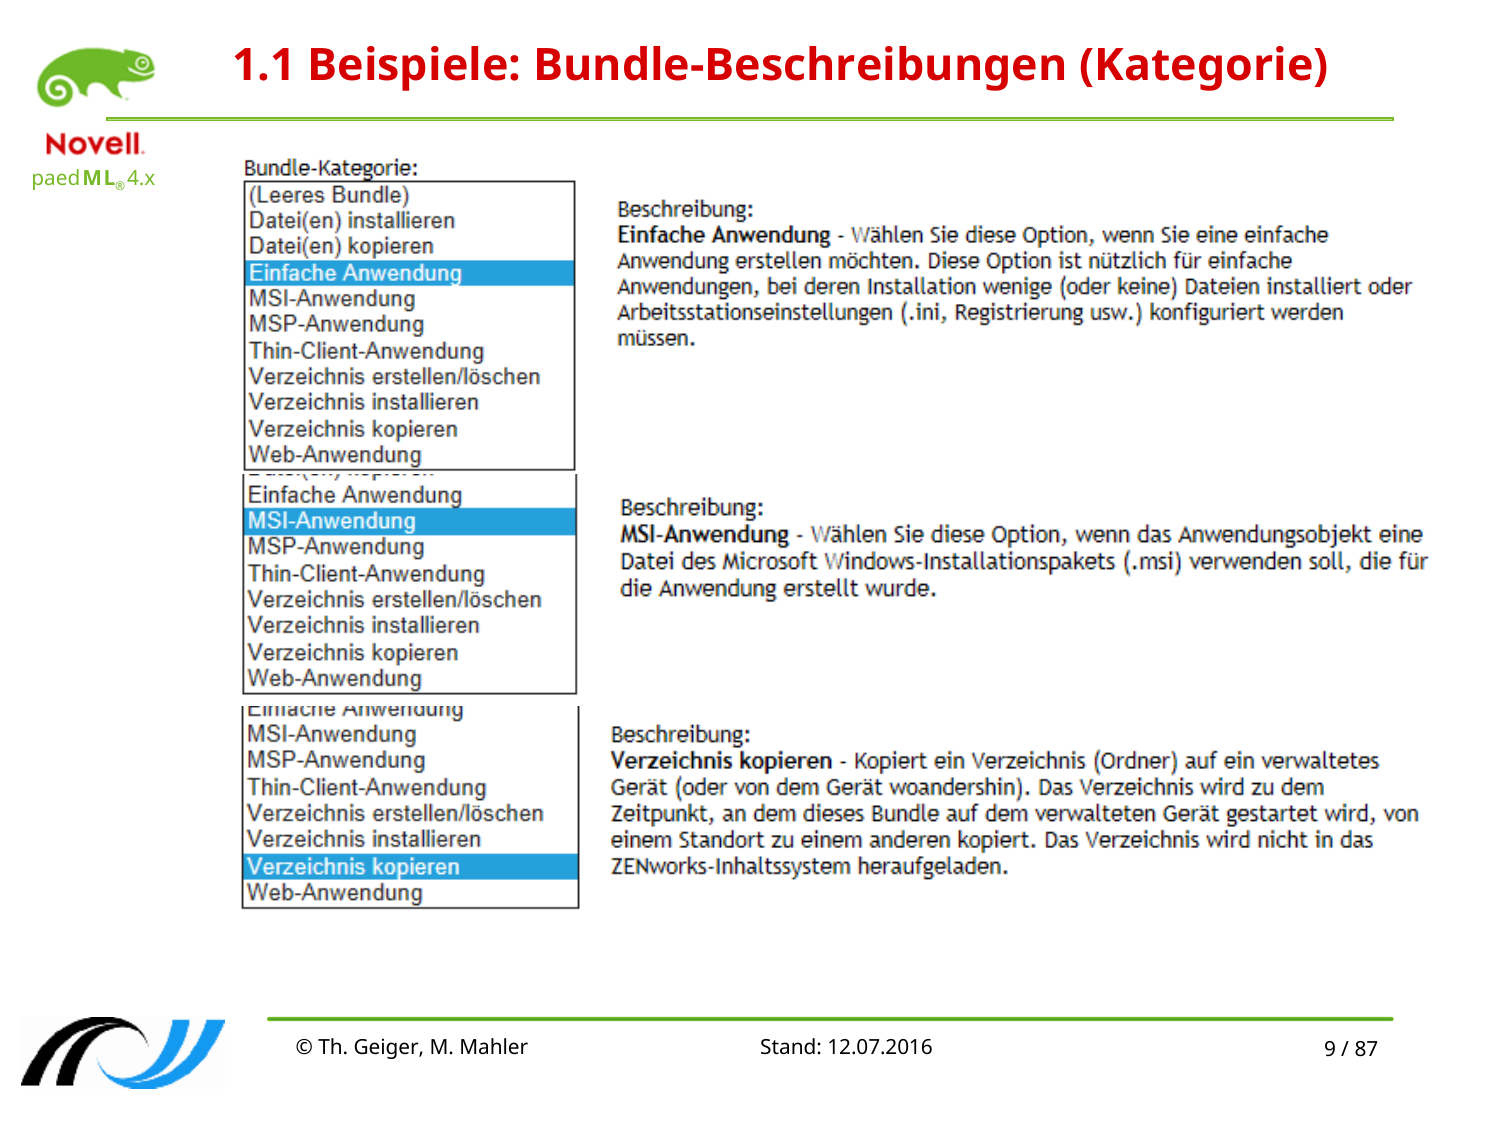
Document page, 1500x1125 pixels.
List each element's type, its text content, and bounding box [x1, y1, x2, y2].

picture [21, 1017, 225, 1089]
picture [24, 32, 167, 175]
picture [608, 188, 1428, 370]
title 1.1 Beispiele: Bundle-Beschreibungen (Kategorie) [232, 0, 1388, 126]
picture [614, 487, 1448, 647]
picture [224, 147, 1441, 985]
